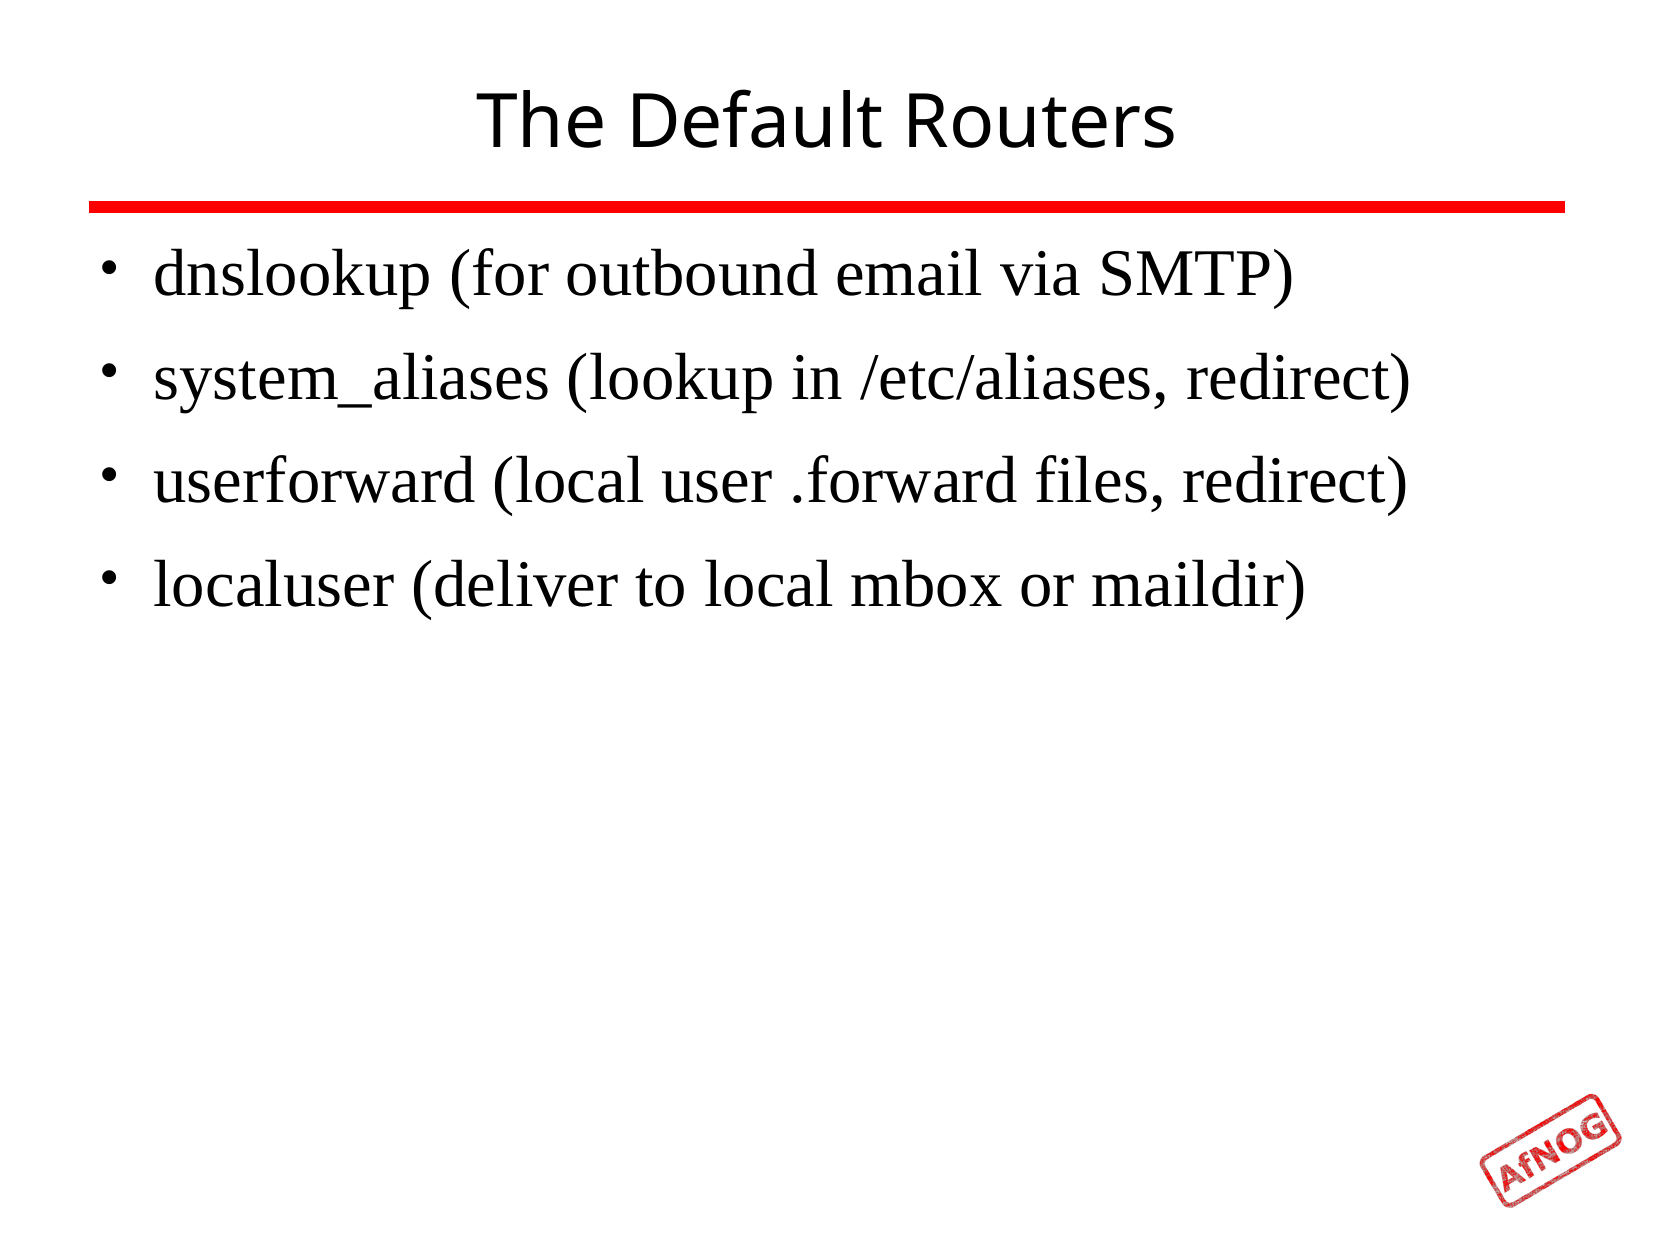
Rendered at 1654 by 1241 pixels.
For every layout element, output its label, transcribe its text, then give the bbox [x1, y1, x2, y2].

list dnslookup (for outbound email via SMTP) system_aliases (lookup in /etc/aliases, redirect) userforward (local user .forward files, redirect) localuser (deliver to local mbox or maildir) [82, 236, 1571, 1123]
picture [1476, 1090, 1625, 1211]
title The Default Routers [88, 29, 1565, 207]
